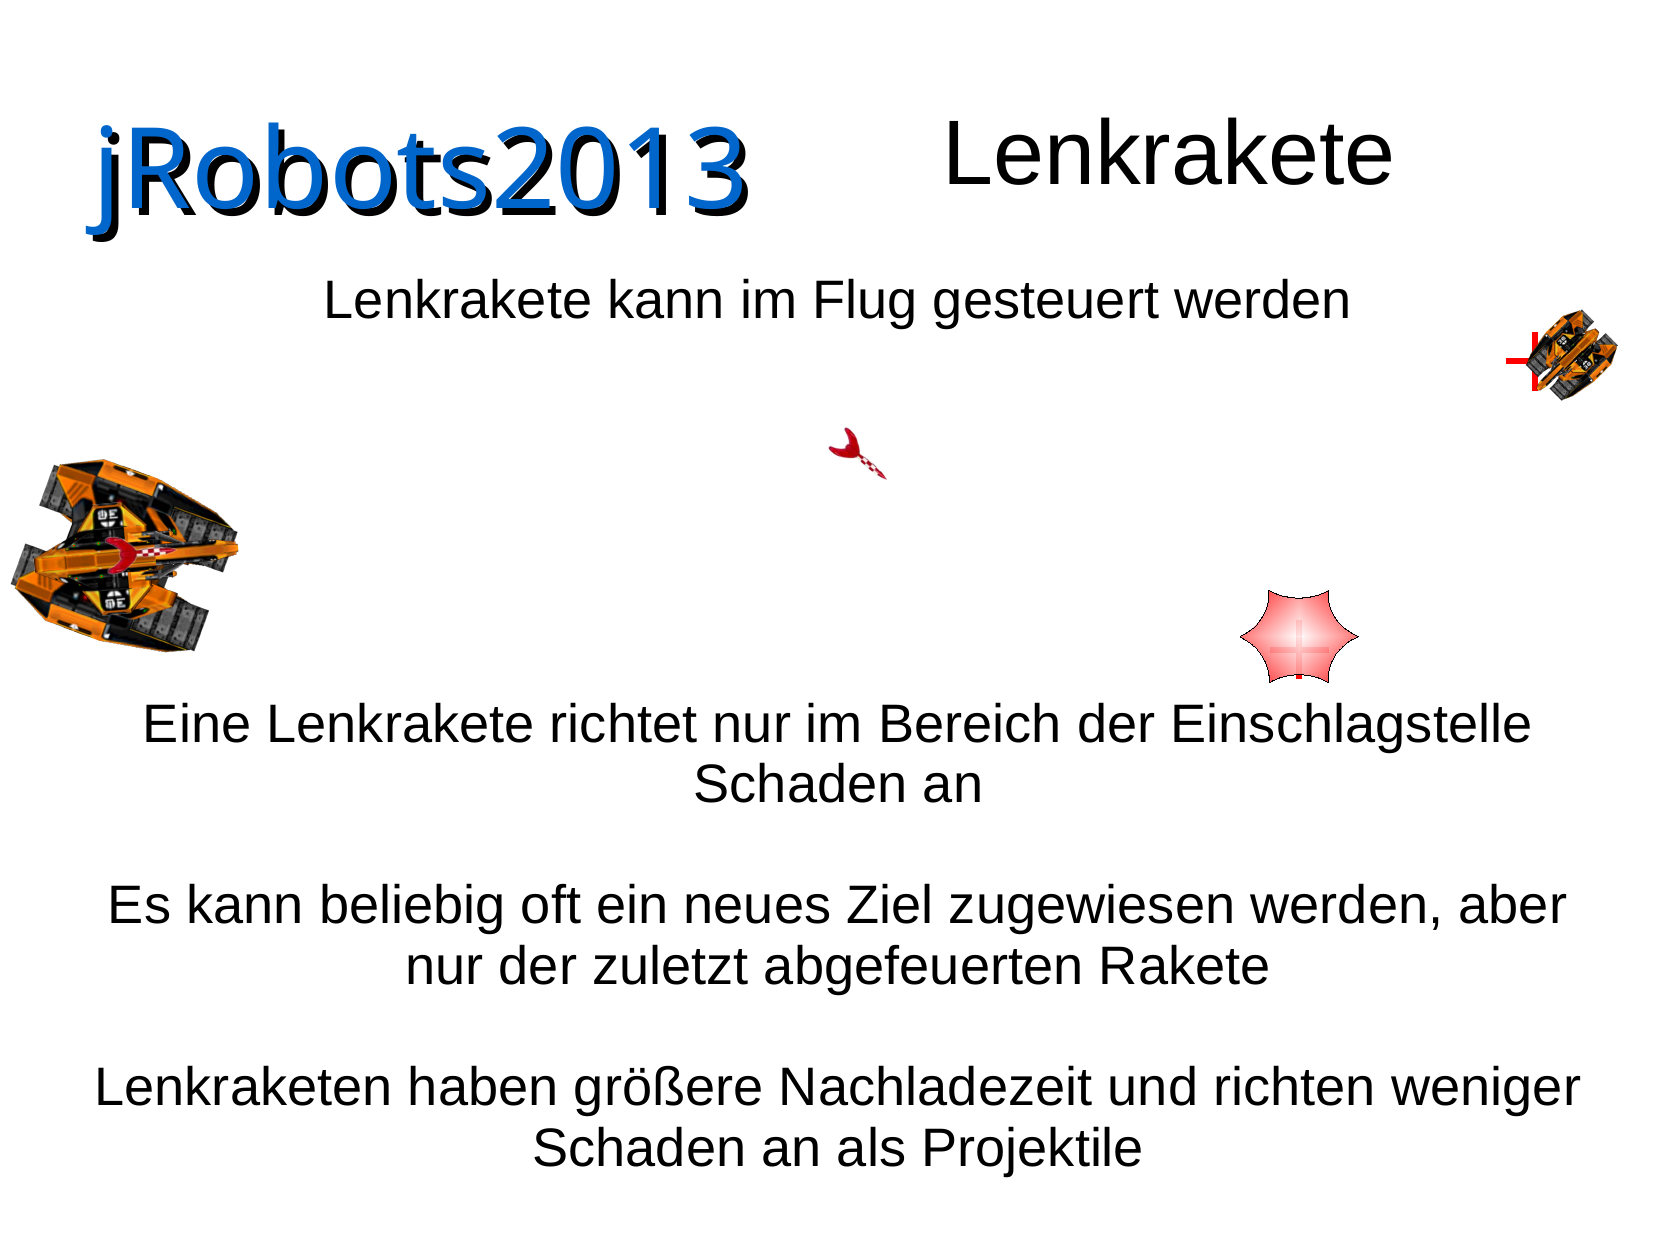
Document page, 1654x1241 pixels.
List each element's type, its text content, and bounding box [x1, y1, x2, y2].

picture [825, 424, 896, 491]
picture [1512, 302, 1625, 414]
subtitle Lenkrakete kann im Flug gesteuert werden Eine Lenkrakete richtet nur im Bereich der Einschlagstelle Schaden an Es kann beliebig oft ein neues Ziel zugewiesen werden, aber nur der zuletzt abgefeuerten Rakete Lenkraketen haben größere Nachladezeit und richten weniger Schaden an als Projektile [82, 269, 1595, 1178]
title Lenkrakete [767, 56, 1571, 250]
picture [0, 442, 249, 674]
text_box [1240, 590, 1359, 683]
